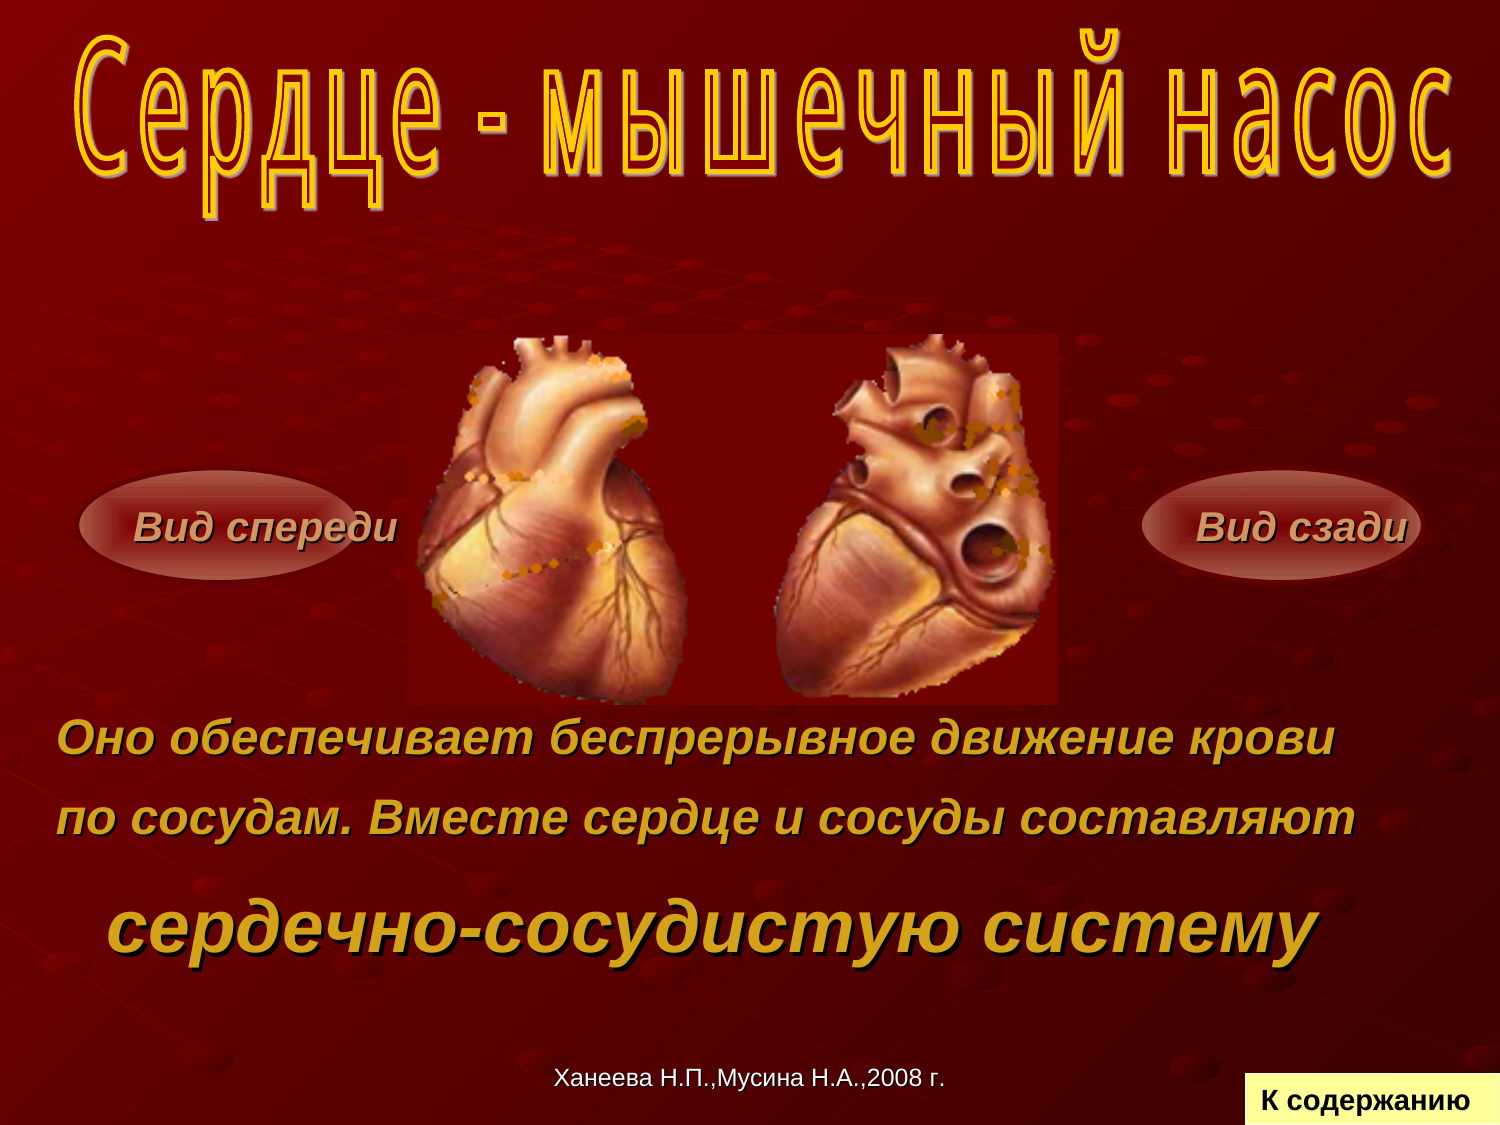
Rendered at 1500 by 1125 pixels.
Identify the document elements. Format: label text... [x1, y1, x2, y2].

picture [407, 334, 1058, 705]
text_box Сердце - мышечный насос [625, 71, 664, 172]
text_box Сердце - мышечный насос [205, 70, 248, 216]
text_box Сердце - мышечный насос [1082, 31, 1116, 60]
text_box Сердце - мышечный насос [331, 71, 379, 206]
text_box Сердце - мышечный насос [546, 71, 598, 172]
text_box Вид спереди [76, 467, 360, 583]
text_box Сердце - мышечный насос [799, 70, 840, 174]
text_box Сердце - мышечный насос [142, 70, 183, 174]
text_box сердечно-сосудистую систему [41, 857, 1400, 988]
text_box Сердце - мышечный насос [926, 71, 969, 172]
text_box Оно обеспечивает беспрерывное движение крови по сосудам. Вместе сердце и сосуды составляют [41, 692, 1400, 857]
text_box Сердце - мышечный насос [1296, 70, 1332, 174]
text_box Сердце - мышечный насос [1040, 71, 1049, 172]
text_box Сердце - мышечный насос [1236, 70, 1275, 174]
text_box Сердце - мышечный насос [264, 71, 312, 206]
text_box Сердце - мышечный насос [671, 71, 679, 172]
text_box Сердце - мышечный насос [1347, 70, 1392, 174]
text_box Вид сзади [1139, 467, 1424, 583]
text_box Сердце - мышечный насос [994, 71, 1033, 172]
text_box Сердце - мышечный насос [707, 71, 772, 172]
text_box Сердце - мышечный насос [1076, 71, 1119, 172]
text_box Сердце - мышечный насос [395, 70, 436, 174]
text_box Сердце - мышечный насос [76, 37, 125, 174]
text_box К содержанию [1246, 1073, 1500, 1124]
text_box Сердце - мышечный насос [861, 71, 902, 172]
text_box Сердце - мышечный насос [1412, 70, 1447, 174]
text_box Сердце - мышечный насос [1171, 71, 1213, 172]
